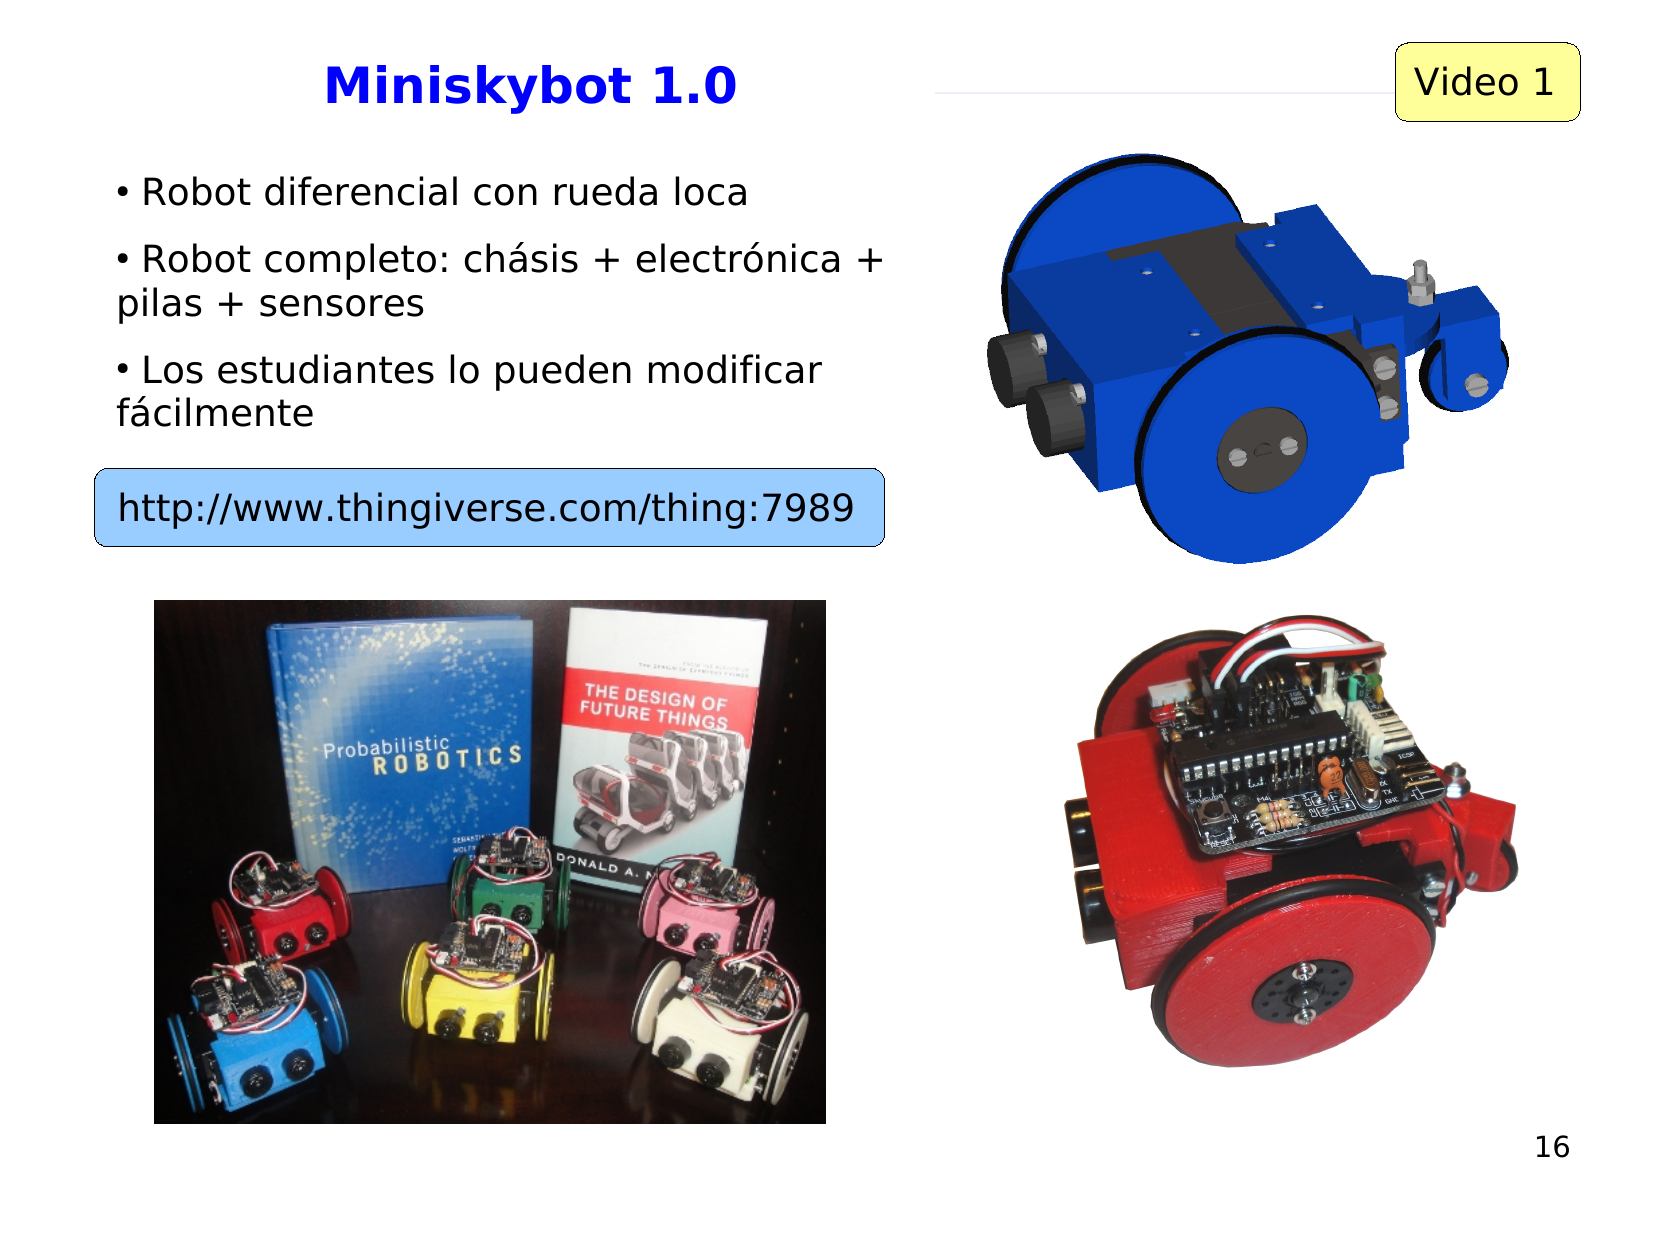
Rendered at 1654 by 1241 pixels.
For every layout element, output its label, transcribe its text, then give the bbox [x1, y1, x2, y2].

text_box Video 1 [1399, 53, 1576, 113]
text_box [1395, 42, 1581, 122]
text_box [94, 468, 885, 547]
text_box Miniskybot 1.0 [308, 49, 911, 123]
text_box Robot diferencial con rueda loca Robot completo: chásis + electrónica + pilas + sensores Los estudiantes lo pueden modificar fácilmente [101, 163, 918, 443]
text_box http://www.thingiverse.com/thing:7989 [102, 479, 871, 538]
picture [154, 600, 826, 1124]
picture [935, 92, 1538, 1077]
